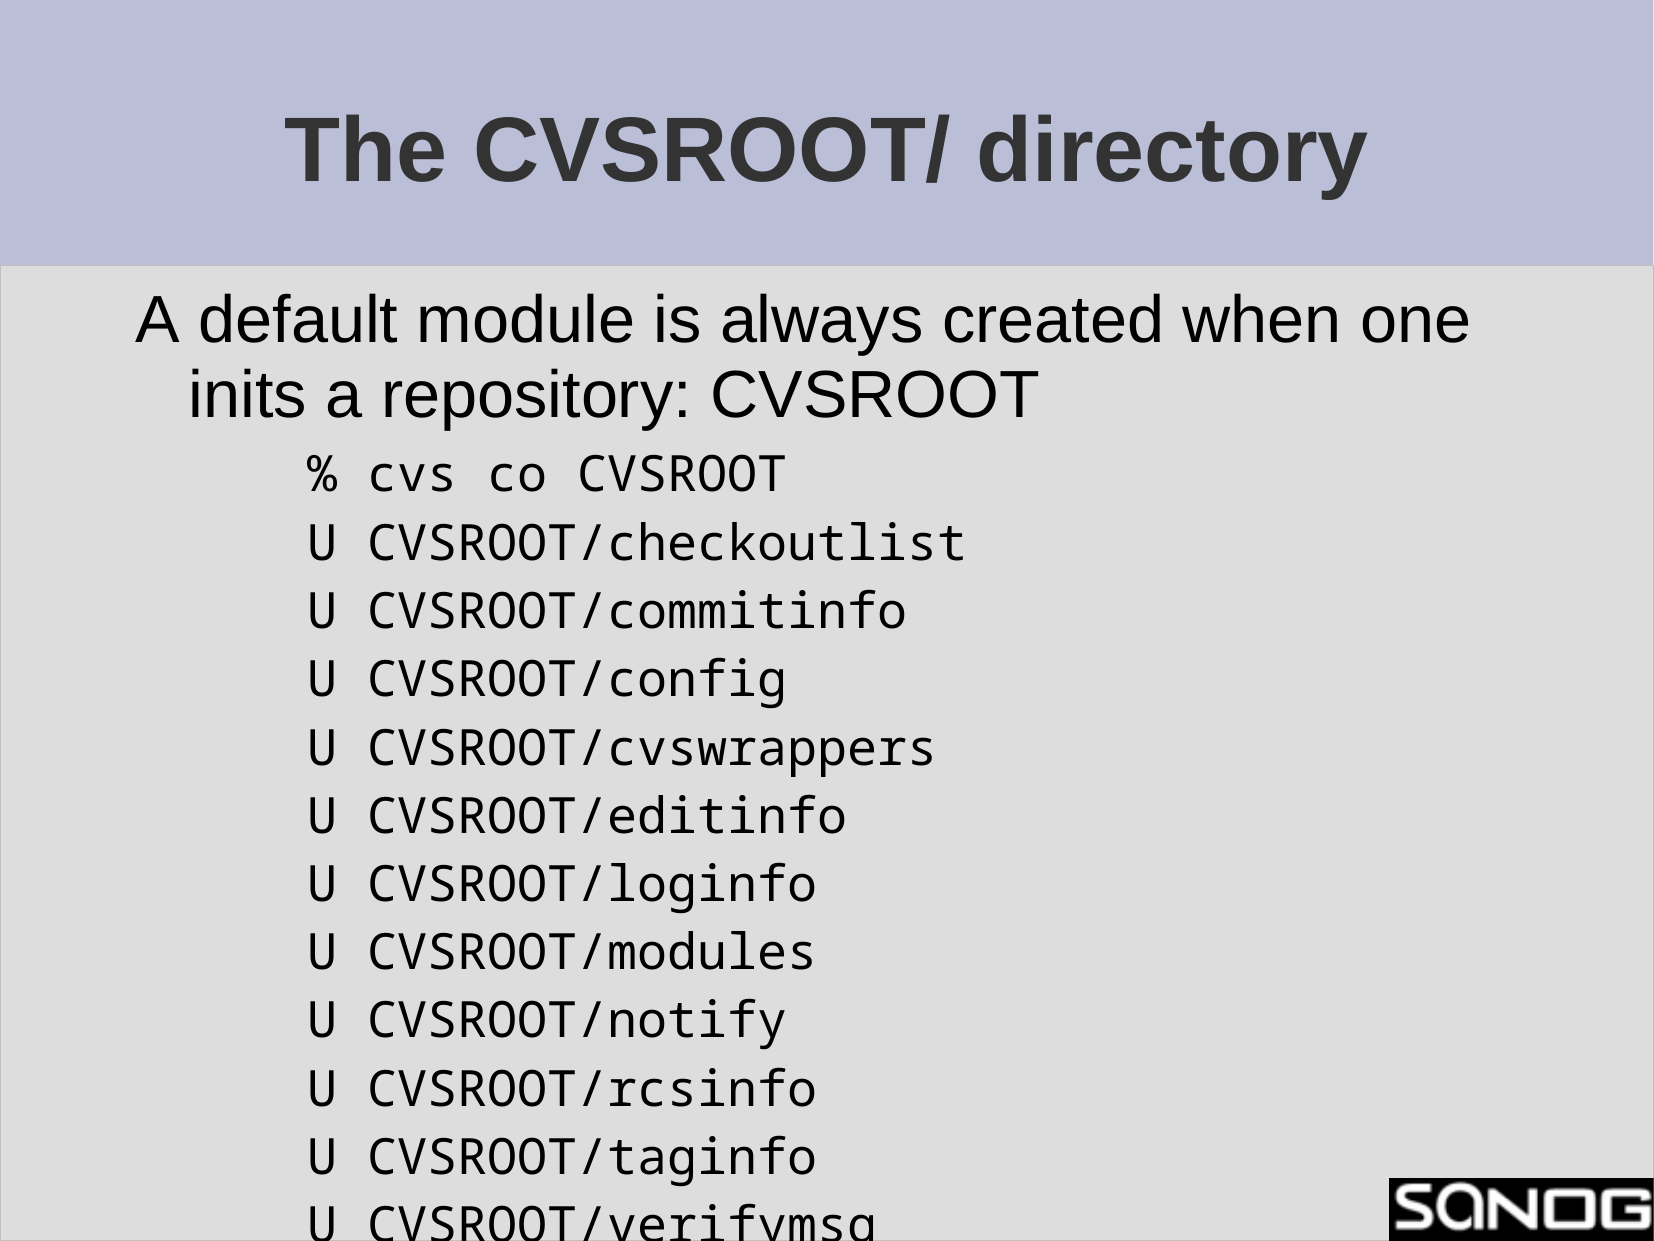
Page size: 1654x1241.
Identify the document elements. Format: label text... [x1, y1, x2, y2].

title The CVSROOT/ directory [121, 46, 1534, 254]
list A default module is always created when one inits a repository: CVSROOT % cvs co CVSROOT U CVSROOT/checkoutlist U CVSROOT/commitinfo U CVSROOT/config U CVSROOT/cvswrappers U CVSROOT/editinfo U CVSROOT/loginfo U CVSROOT/modules U CVSROOT/notify U CVSROOT/rcsinfo U CVSROOT/taginfo U CVSROOT/verifymsg [118, 281, 1558, 1131]
picture [1389, 1178, 1654, 1241]
